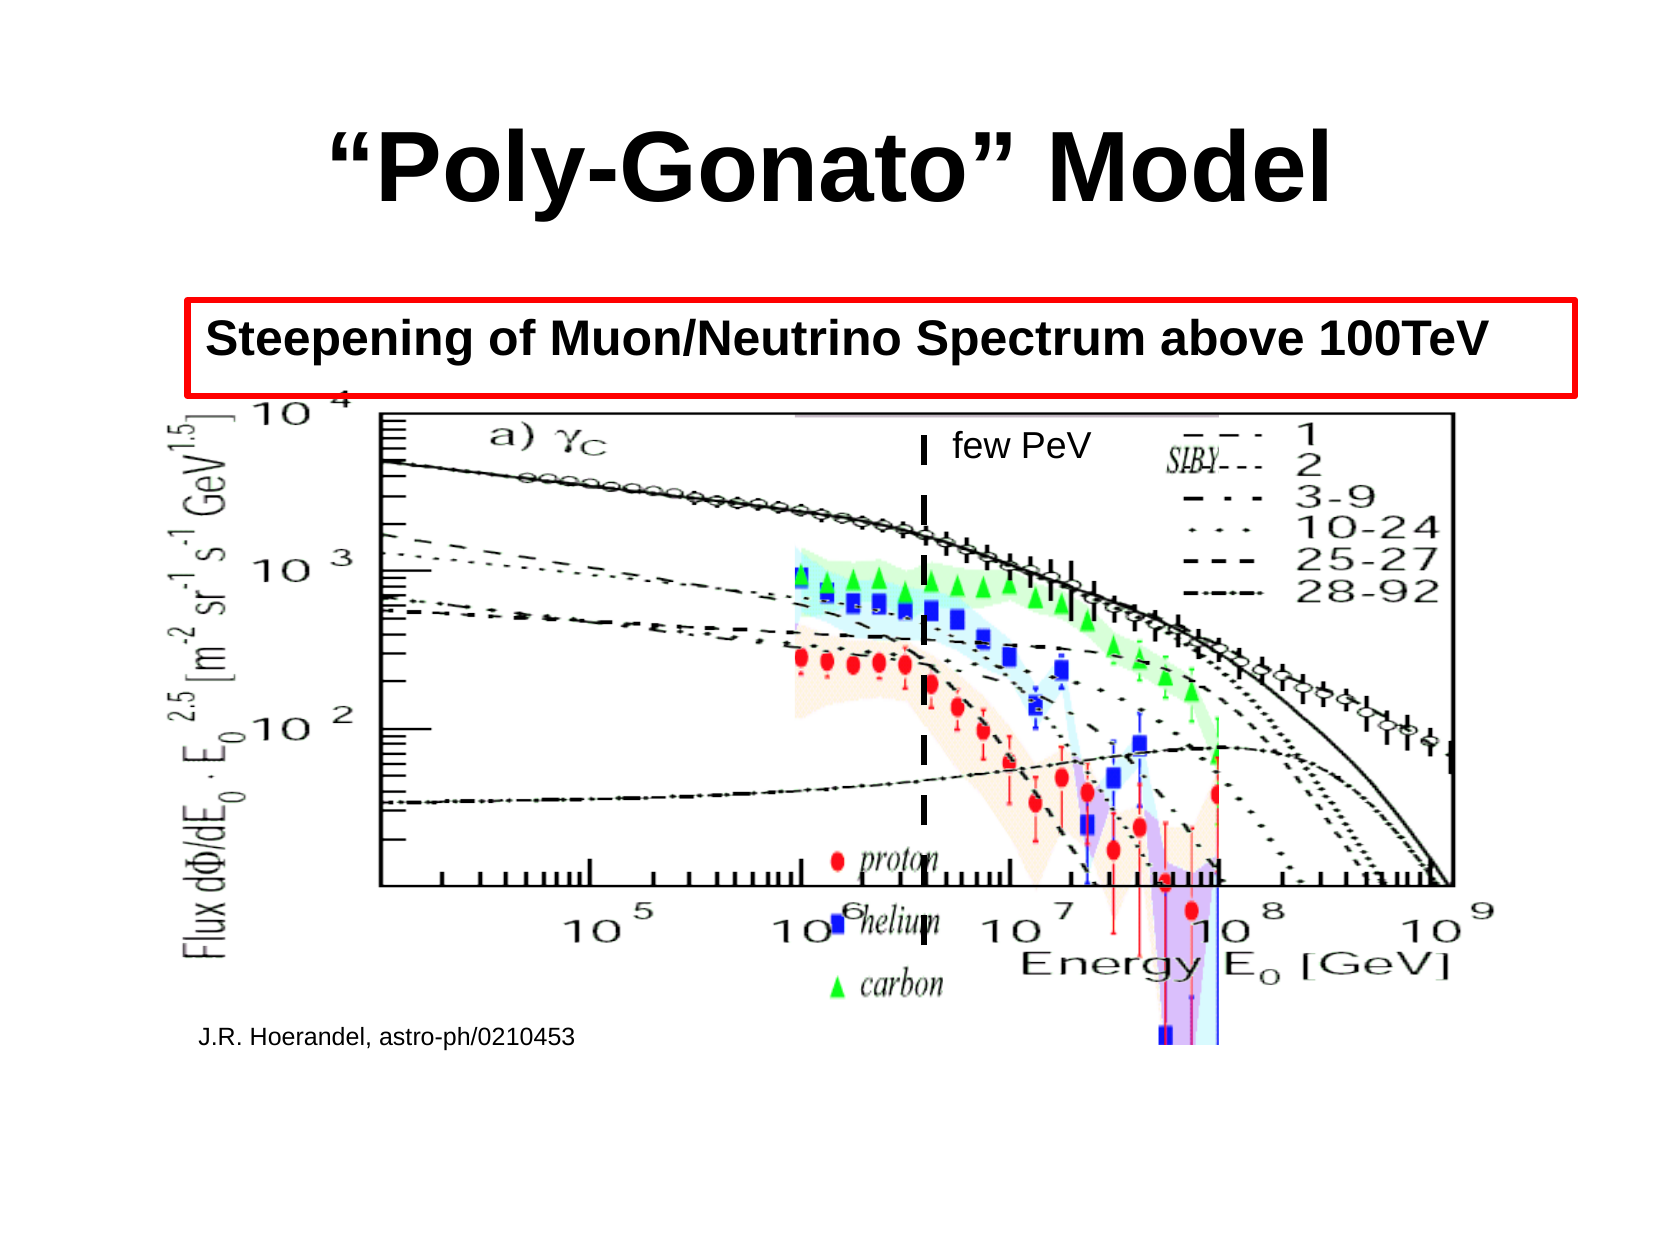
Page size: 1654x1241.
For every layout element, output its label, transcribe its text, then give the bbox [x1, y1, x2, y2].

picture [99, 344, 1497, 1045]
text_box Steepening of Muon/Neutrino Spectrum above 100TeV [187, 300, 1576, 397]
text_box “Poly-Gonato” Model [310, 103, 1349, 270]
text_box few PeV [937, 416, 1106, 488]
text_box J.R. Hoerandel, astro-ph/0210453 [183, 1015, 590, 1068]
